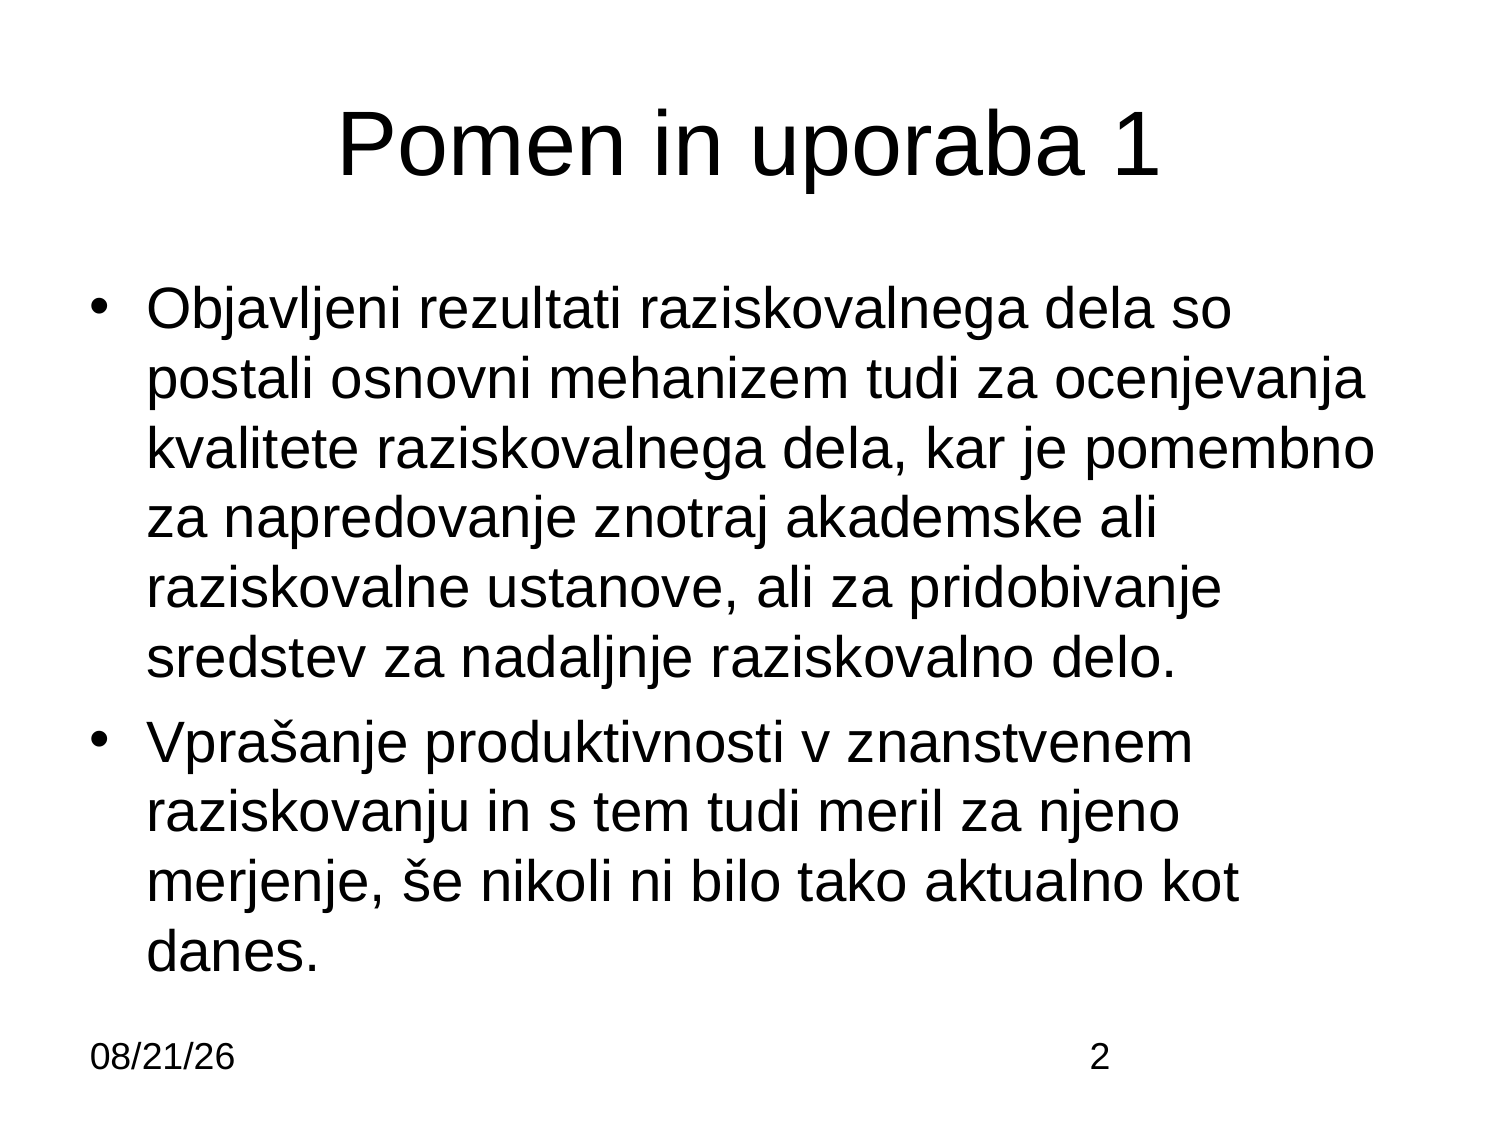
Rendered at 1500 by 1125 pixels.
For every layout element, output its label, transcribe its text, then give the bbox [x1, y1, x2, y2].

title Pomen in uporaba 1 [75, 45, 1426, 233]
list Objavljeni rezultati raziskovalnega dela so postali osnovni mehanizem tudi za ocenjevanja kvalitete raziskovalnega dela, kar je pomembno za napredovanje znotraj akademske ali raziskovalne ustanove, ali za pridobivanje sredstev za nadaljnje raziskovalno delo. Vprašanje produktivnosti v znanstvenem raziskovanju in s tem tudi meril za njeno merjenje, še nikoli ni bilo tako aktualno kot danes. [75, 262, 1426, 1006]
